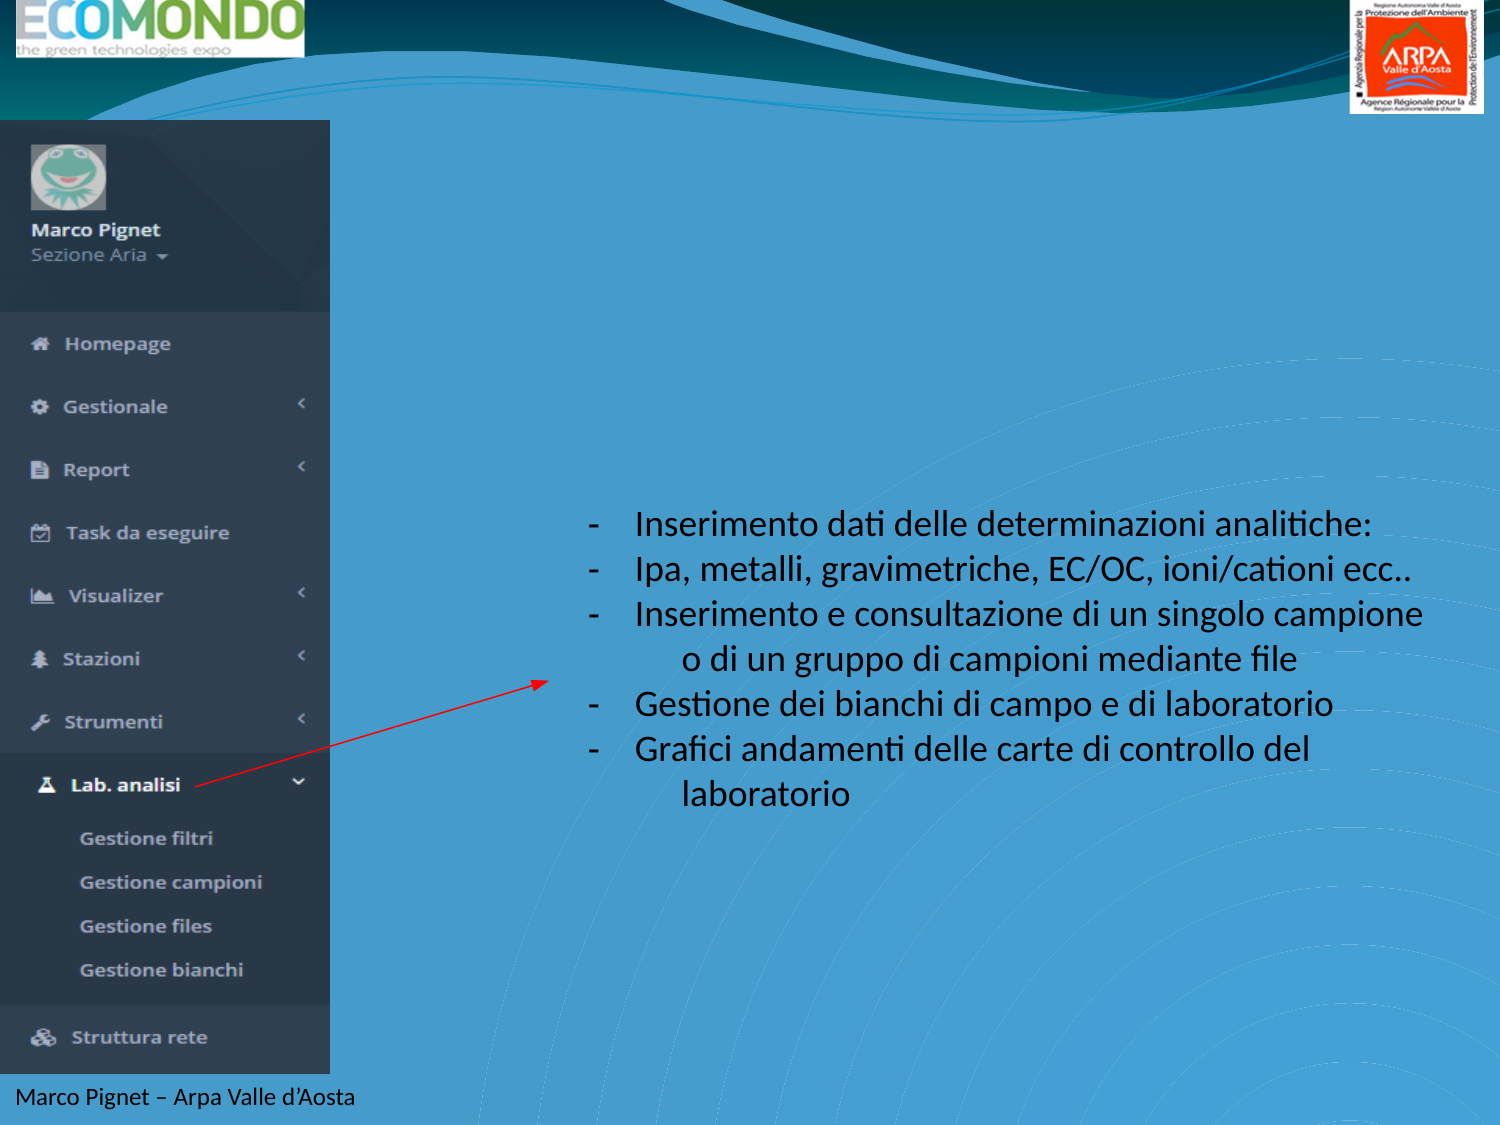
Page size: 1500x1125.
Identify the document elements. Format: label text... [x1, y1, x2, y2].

picture [16, 0, 1484, 114]
picture [0, 121, 330, 1073]
text_box Inserimento dati delle determinazioni analitiche: Ipa, metalli, gravimetriche, EC/OC, ioni/cationi ecc.. Inserimento e consultazione di un singolo campione o di un gruppo di campioni mediante file Gestione dei bianchi di campo e di laboratorio Grafici andamenti delle carte di controllo del laboratorio [572, 491, 1459, 825]
text_box Marco Pignet – Arpa Valle d’Aosta [0, 1073, 727, 1119]
